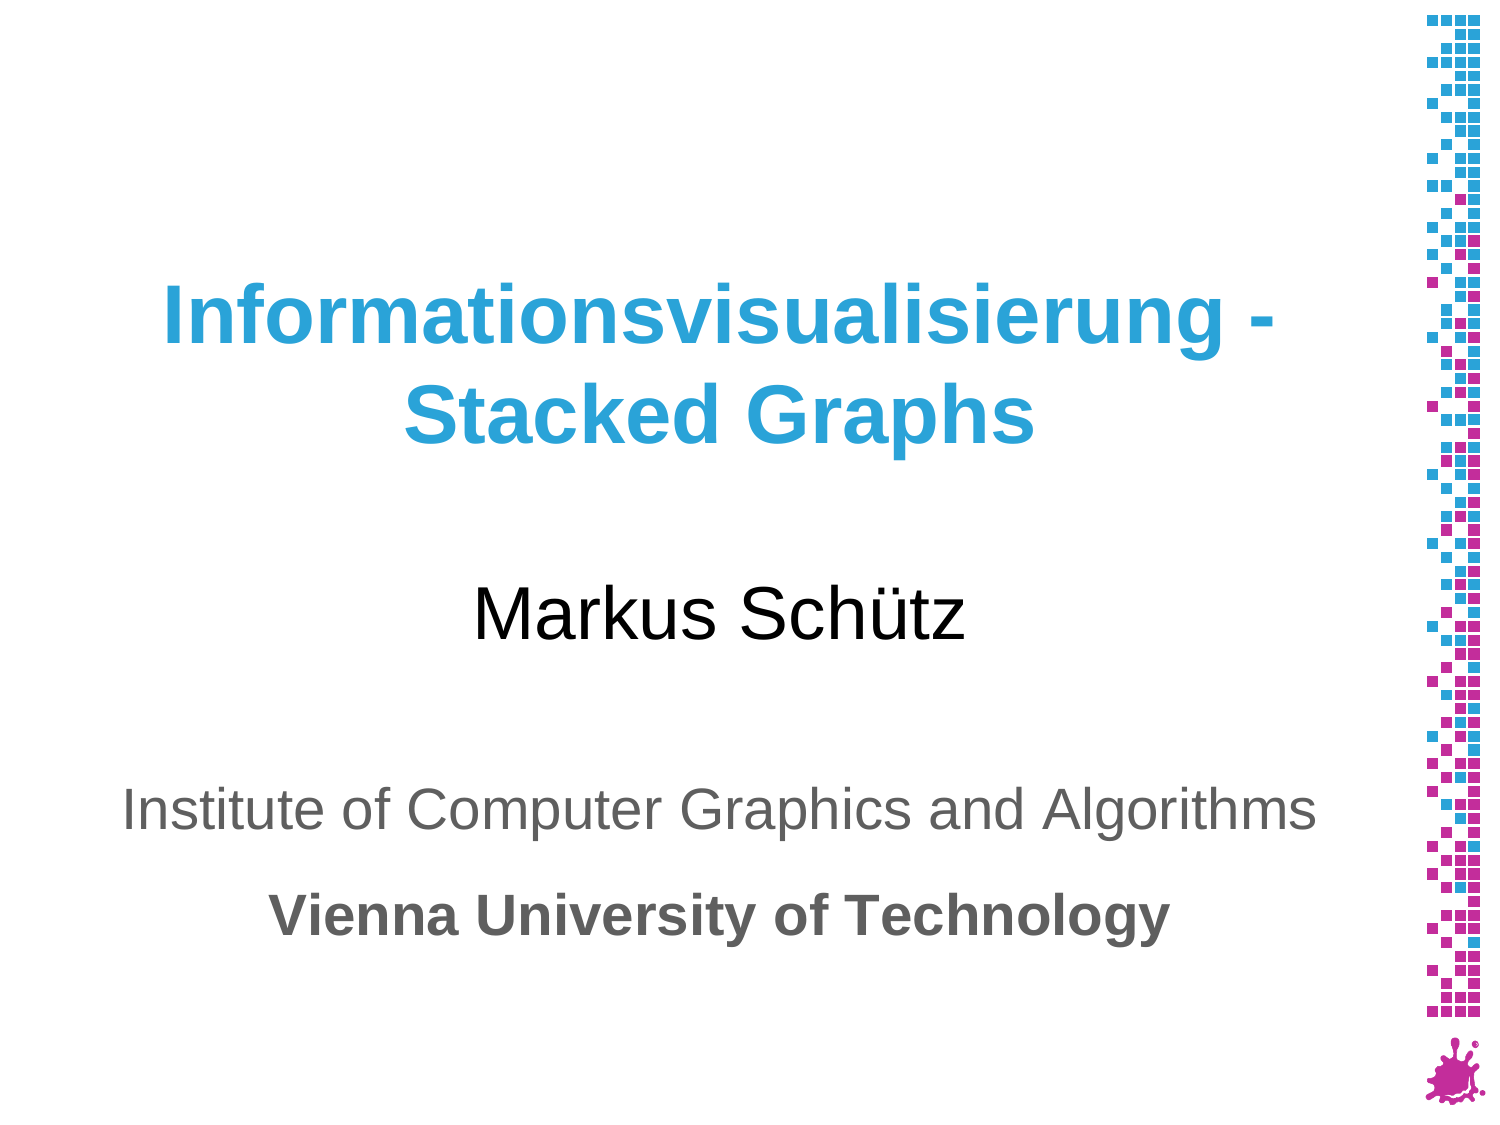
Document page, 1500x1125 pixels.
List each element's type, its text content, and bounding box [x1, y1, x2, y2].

title Informationsvisualisierung - Stacked Graphs [29, 18, 1412, 468]
text_box Institute of Computer Graphics and Algorithms Vienna University of Technology [29, 763, 1412, 956]
subtitle Markus Schütz [29, 491, 1412, 728]
